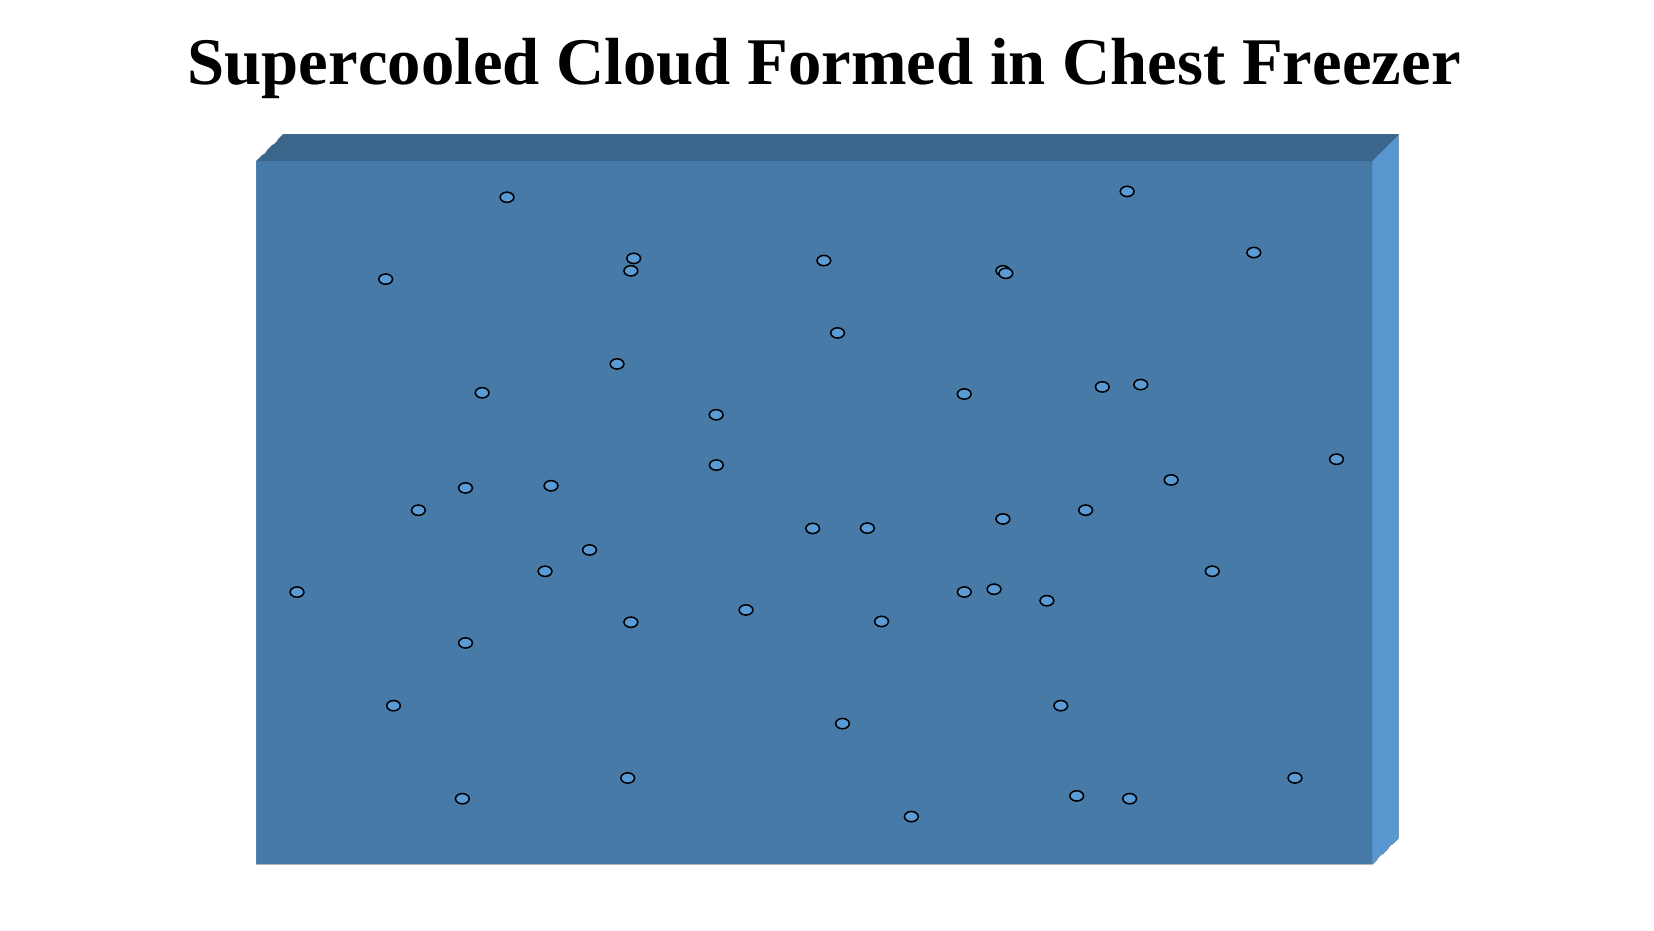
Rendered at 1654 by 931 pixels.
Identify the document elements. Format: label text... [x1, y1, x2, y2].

text_box [257, 161, 1372, 864]
text_box Supercooled Cloud Formed in Chest Freezer [0, 10, 1651, 106]
